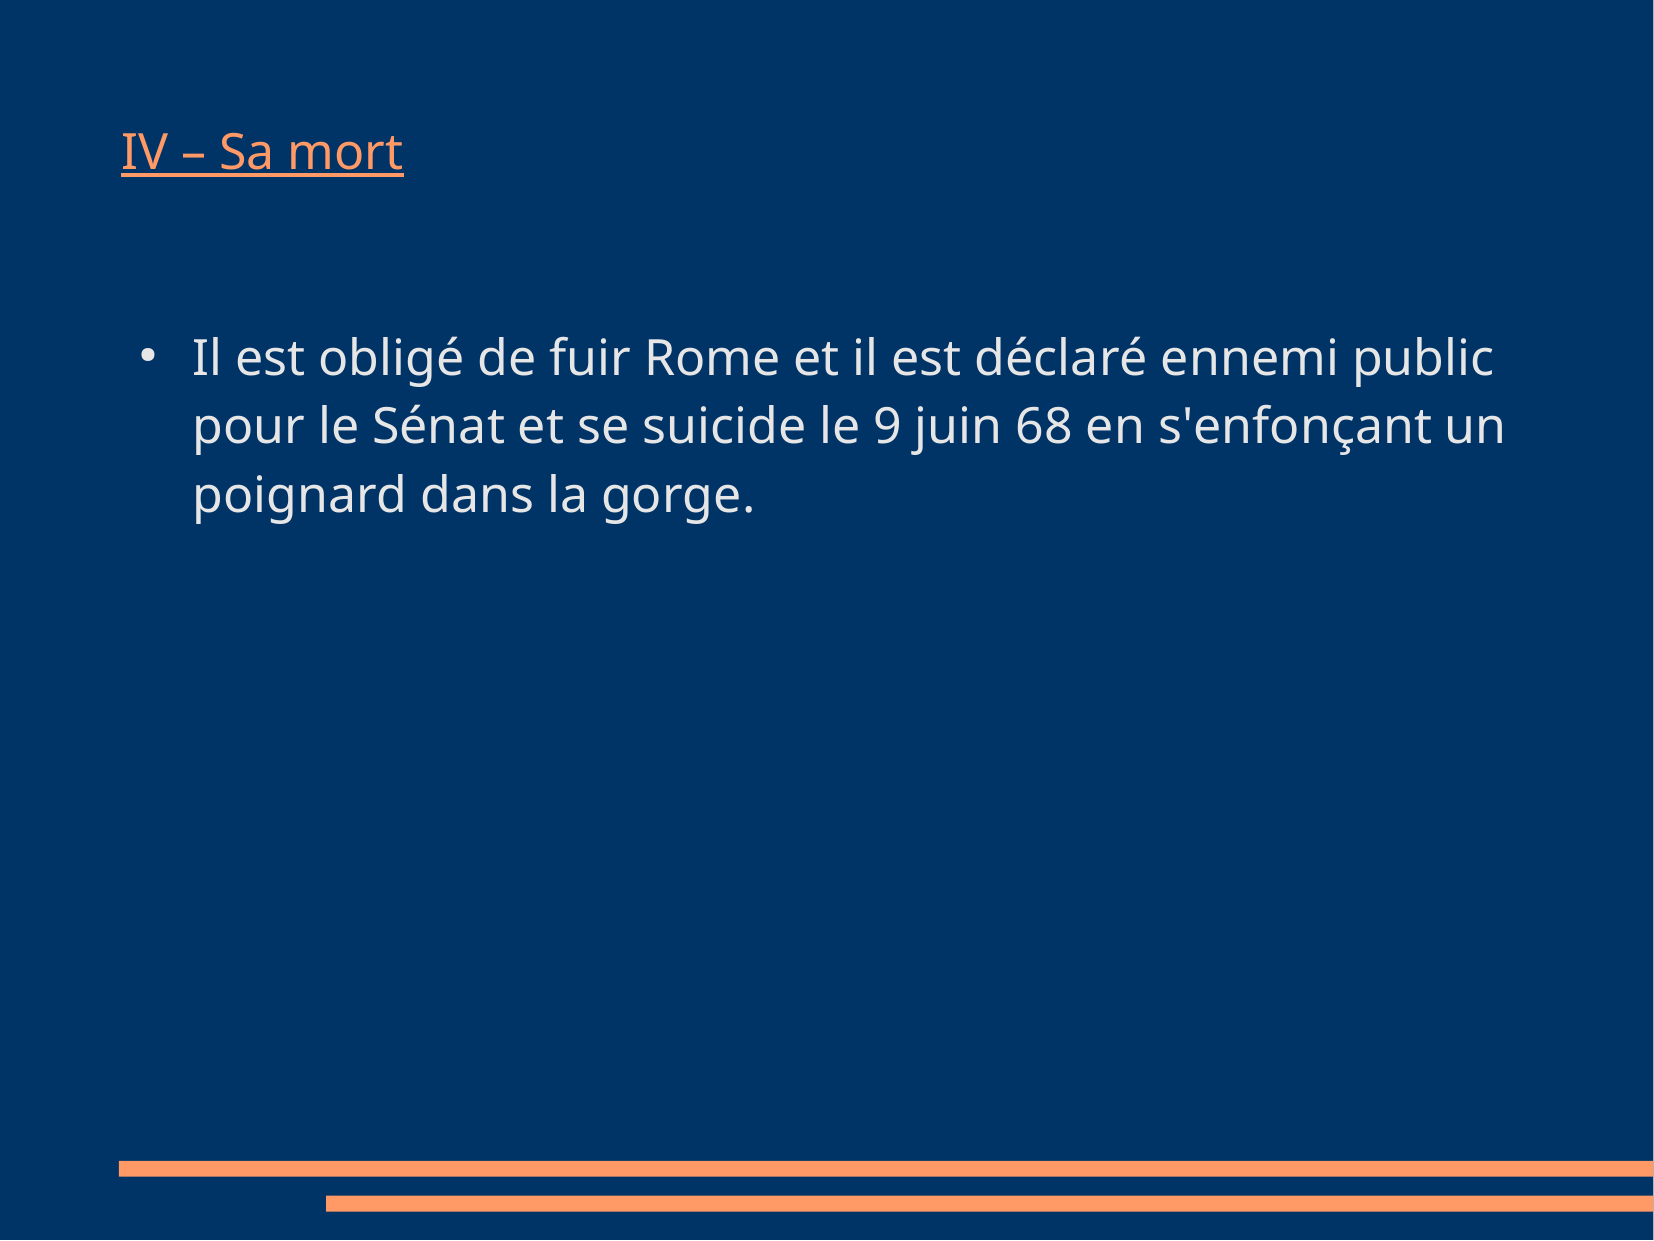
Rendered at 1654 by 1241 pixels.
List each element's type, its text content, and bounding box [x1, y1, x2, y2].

list Il est obligé de fuir Rome et il est déclaré ennemi public pour le Sénat et se suicide le 9 juin 68 en s'enfonçant un poignard dans la gorge. [121, 322, 1561, 1132]
title IV – Sa mort [121, 46, 1534, 254]
